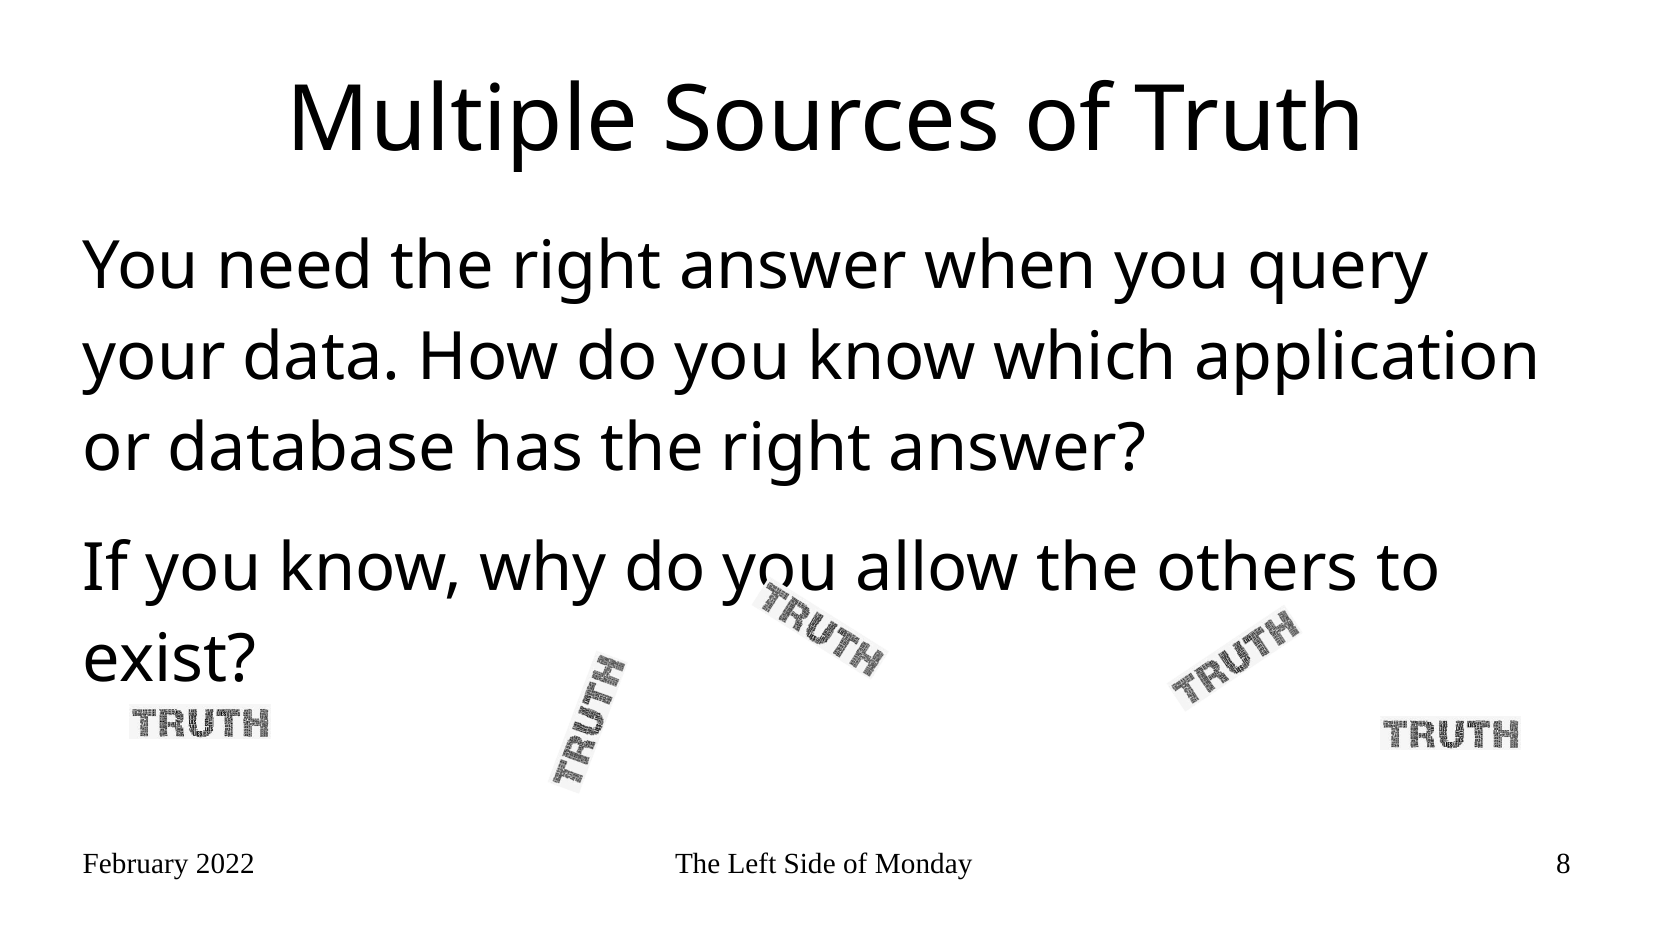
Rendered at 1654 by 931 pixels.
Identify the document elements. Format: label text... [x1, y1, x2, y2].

picture [751, 576, 889, 680]
list You need the right answer when you query your data. How do you know which application or database has the right answer? If you know, why do you allow the others to exist? [82, 217, 1571, 758]
picture [129, 704, 271, 739]
picture [1166, 605, 1303, 712]
picture [547, 650, 628, 794]
picture [1380, 716, 1521, 751]
title Multiple Sources of Truth [82, 37, 1571, 193]
